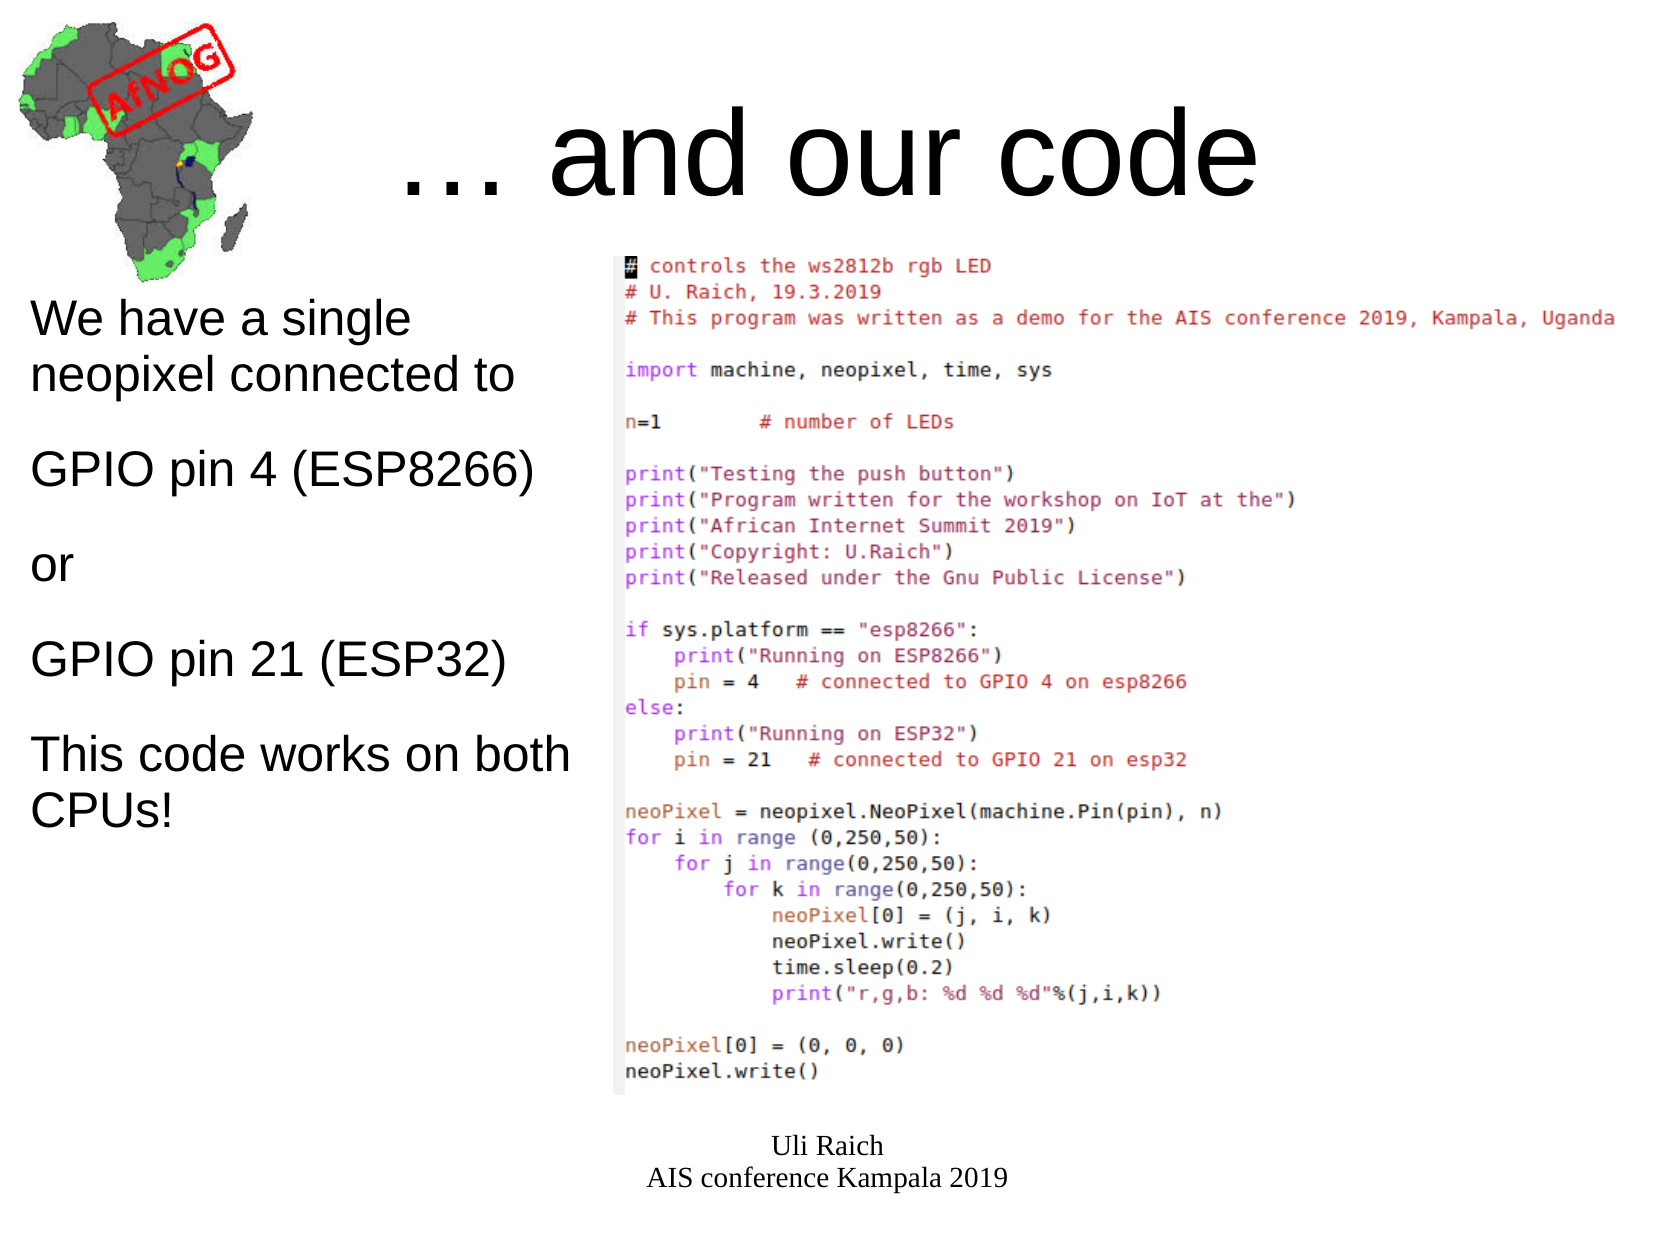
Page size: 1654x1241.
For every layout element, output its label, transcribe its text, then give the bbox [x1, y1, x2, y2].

title … and our code [82, 49, 1571, 257]
picture [613, 256, 1651, 1096]
picture [9, 0, 259, 291]
list We have a single neopixel connected to GPIO pin 4 (ESP8266) or GPIO pin 21 (ESP32) This code works on both CPUs! [30, 290, 601, 1010]
